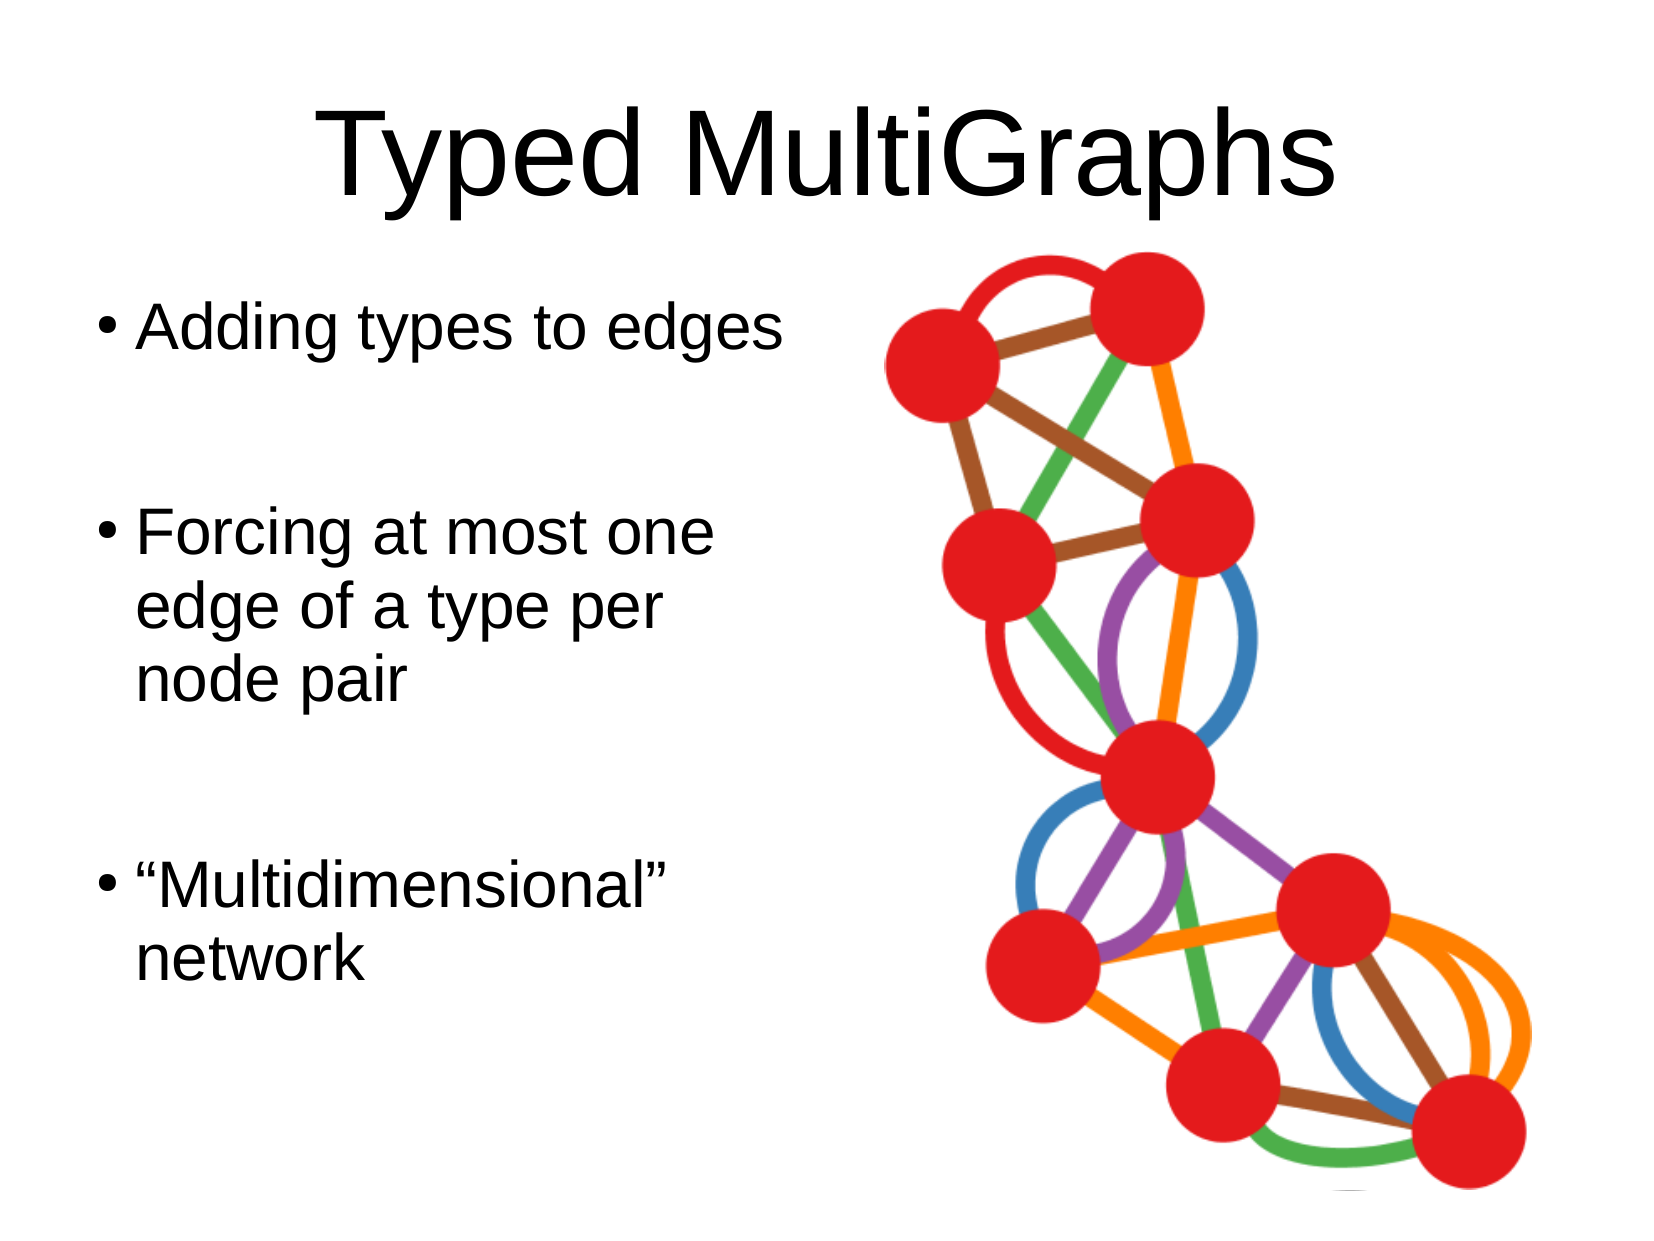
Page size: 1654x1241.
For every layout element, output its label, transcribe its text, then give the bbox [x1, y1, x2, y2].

list Adding types to edges Forcing at most one edge of a type per node pair “Multidimensional” network [82, 290, 809, 1010]
picture [884, 251, 1532, 1191]
title Typed MultiGraphs [82, 49, 1571, 257]
